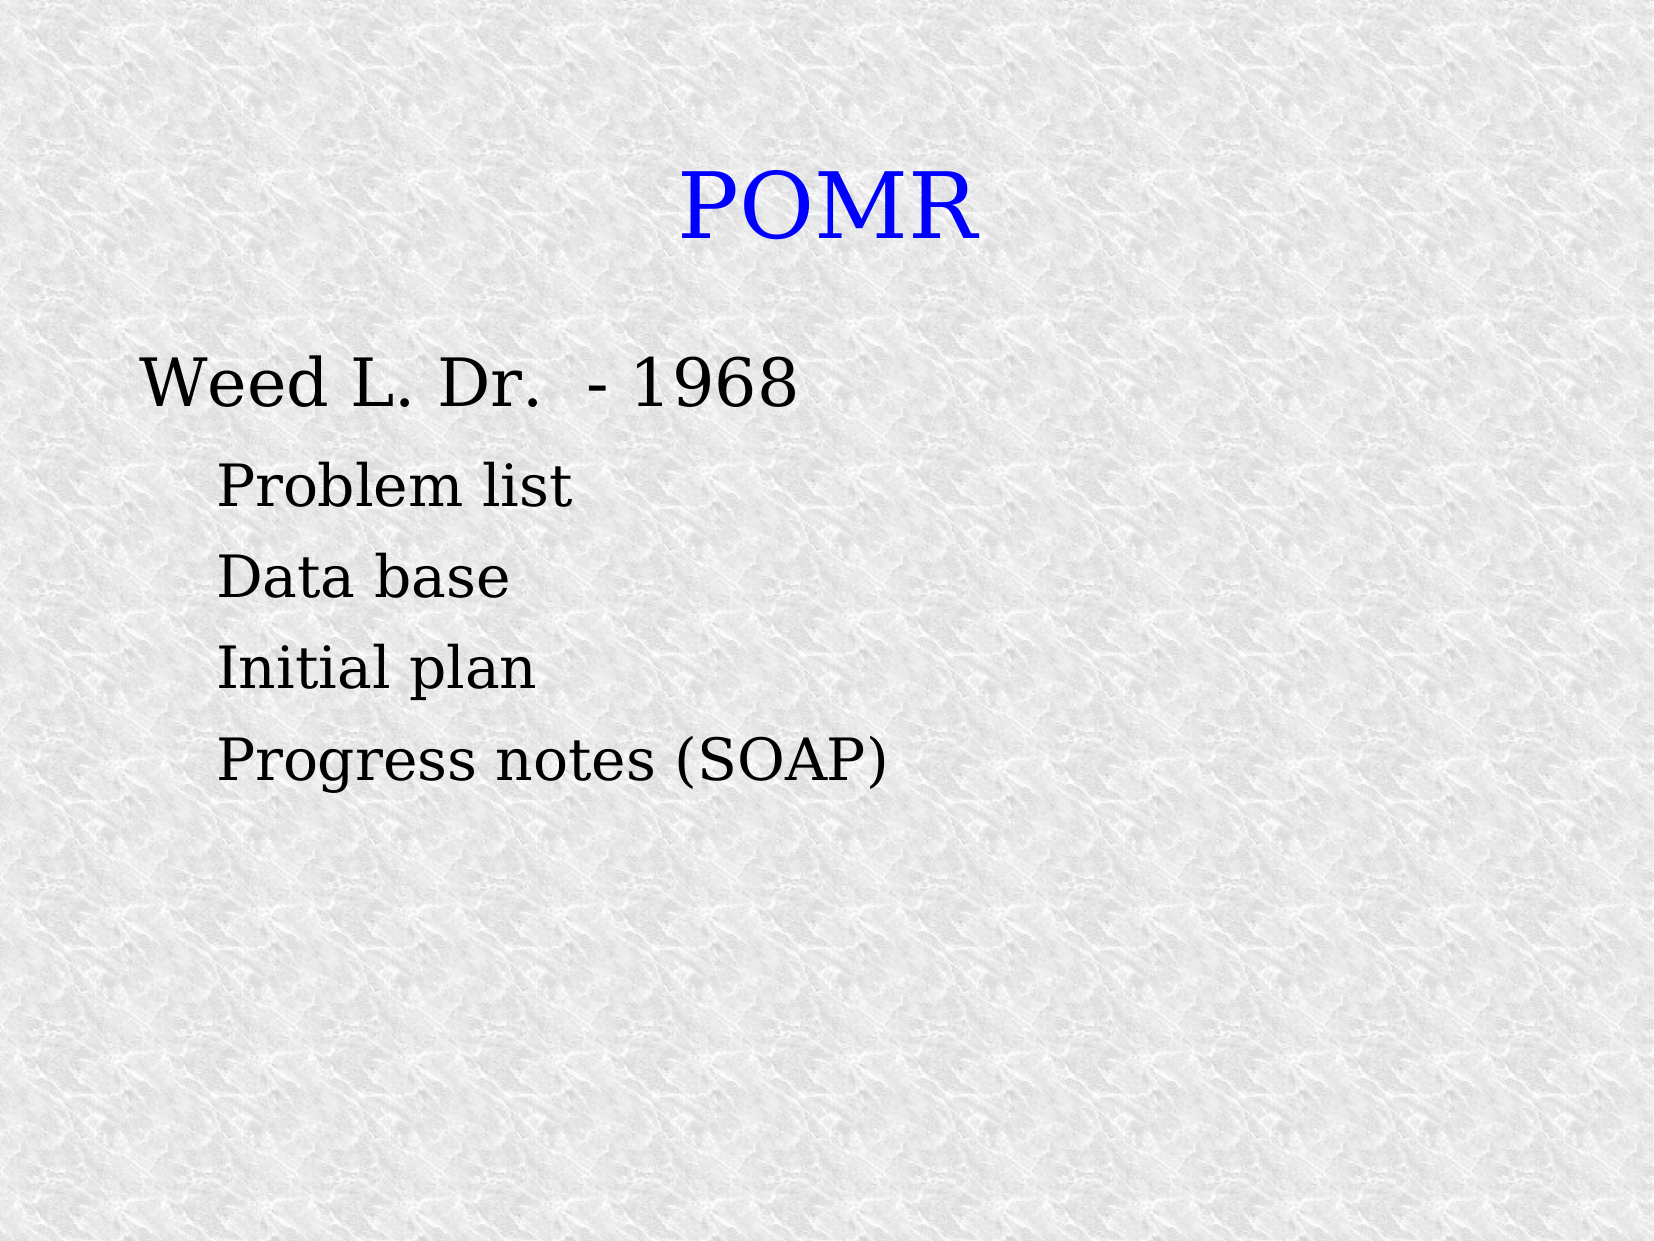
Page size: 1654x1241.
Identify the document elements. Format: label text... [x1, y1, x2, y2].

picture [0, 0, 1654, 1241]
list Weed L. Dr. - 1968 Problem list Data base Initial plan Progress notes (SOAP) [121, 344, 1534, 1127]
title POMR [121, 102, 1534, 311]
